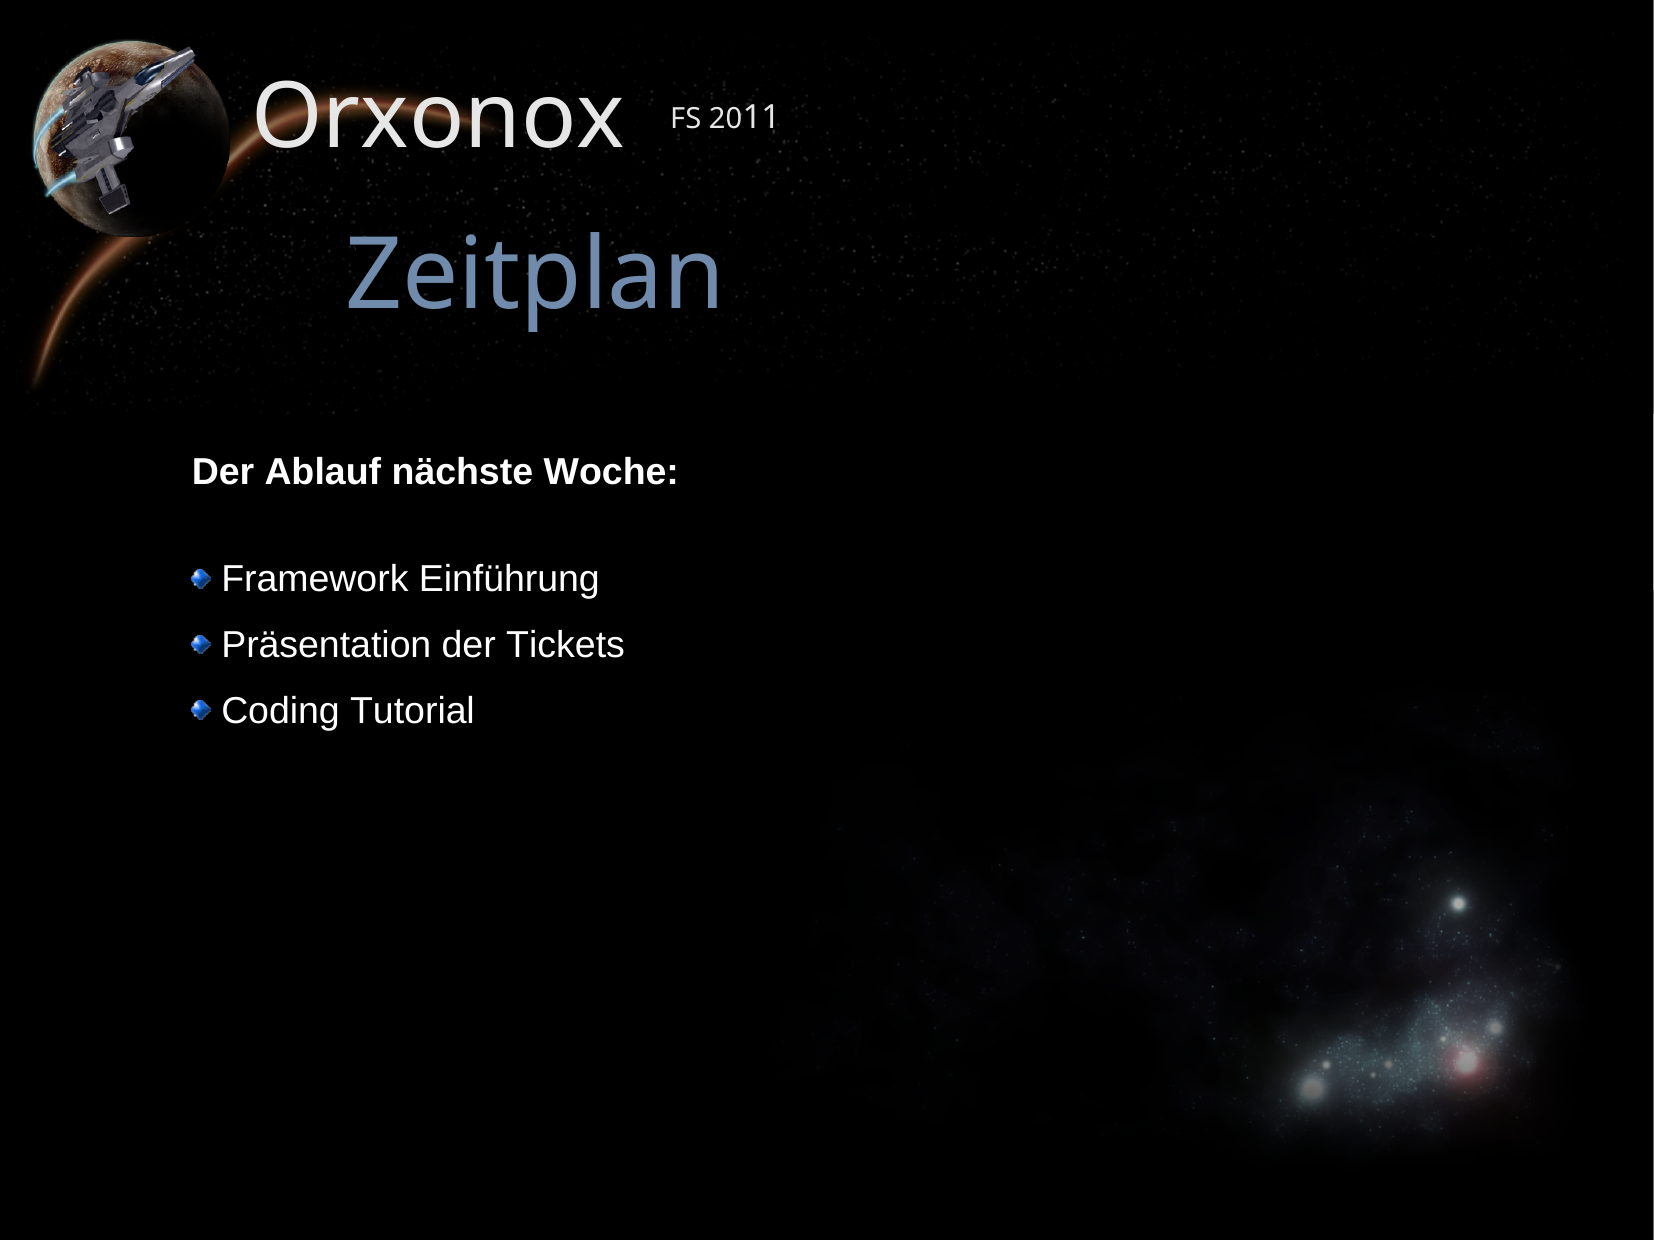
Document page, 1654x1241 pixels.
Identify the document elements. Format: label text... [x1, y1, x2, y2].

picture [0, 0, 1654, 521]
text_box Der Ablauf nächste Woche: Framework Einführung Präsentation der Tickets Coding Tutorial [177, 442, 1329, 739]
picture [644, 590, 1654, 1240]
text_box Zeitplan [330, 194, 1306, 310]
